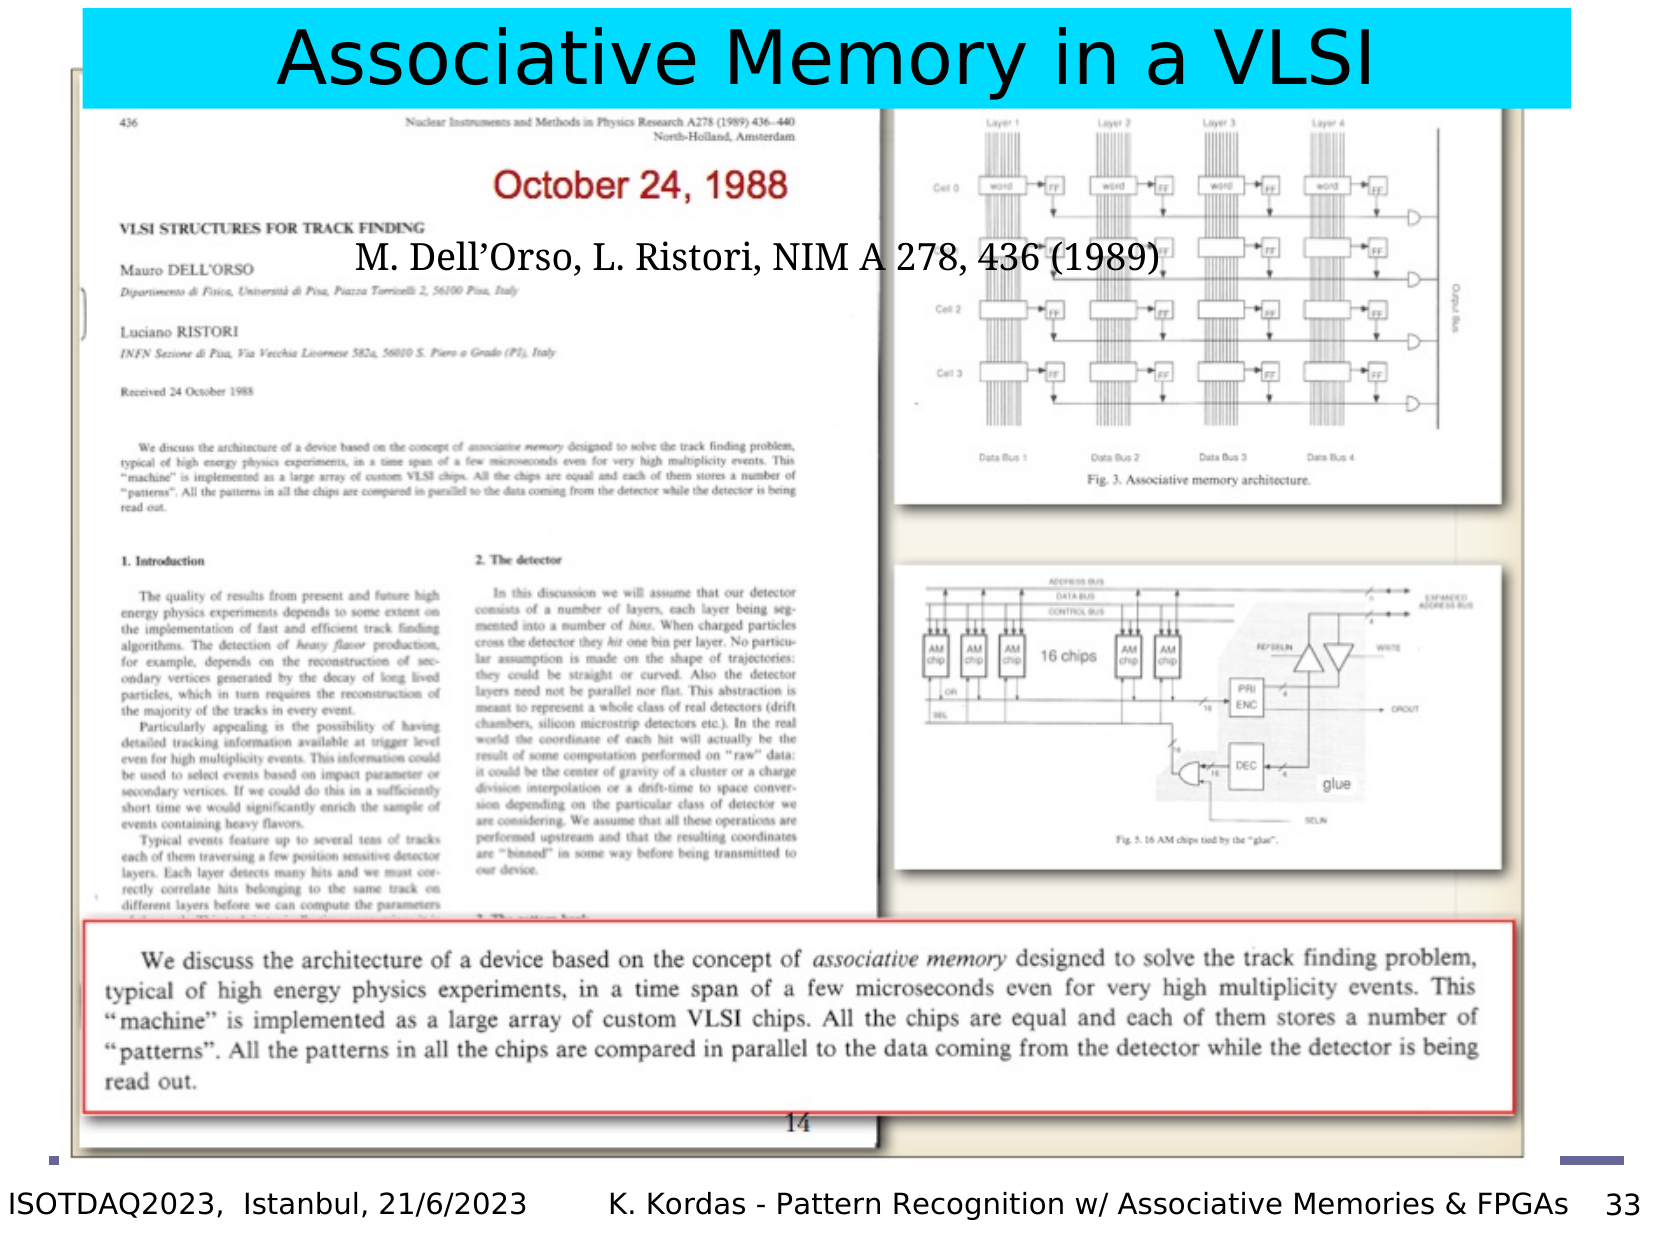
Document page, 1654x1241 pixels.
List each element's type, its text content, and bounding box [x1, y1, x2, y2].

title Associative Memory in a VLSI [82, 8, 1571, 109]
picture [59, 52, 1560, 1167]
text_box M. Dell’Orso, L. Ristori, NIM A 278, 436 (1989) [339, 179, 1189, 286]
